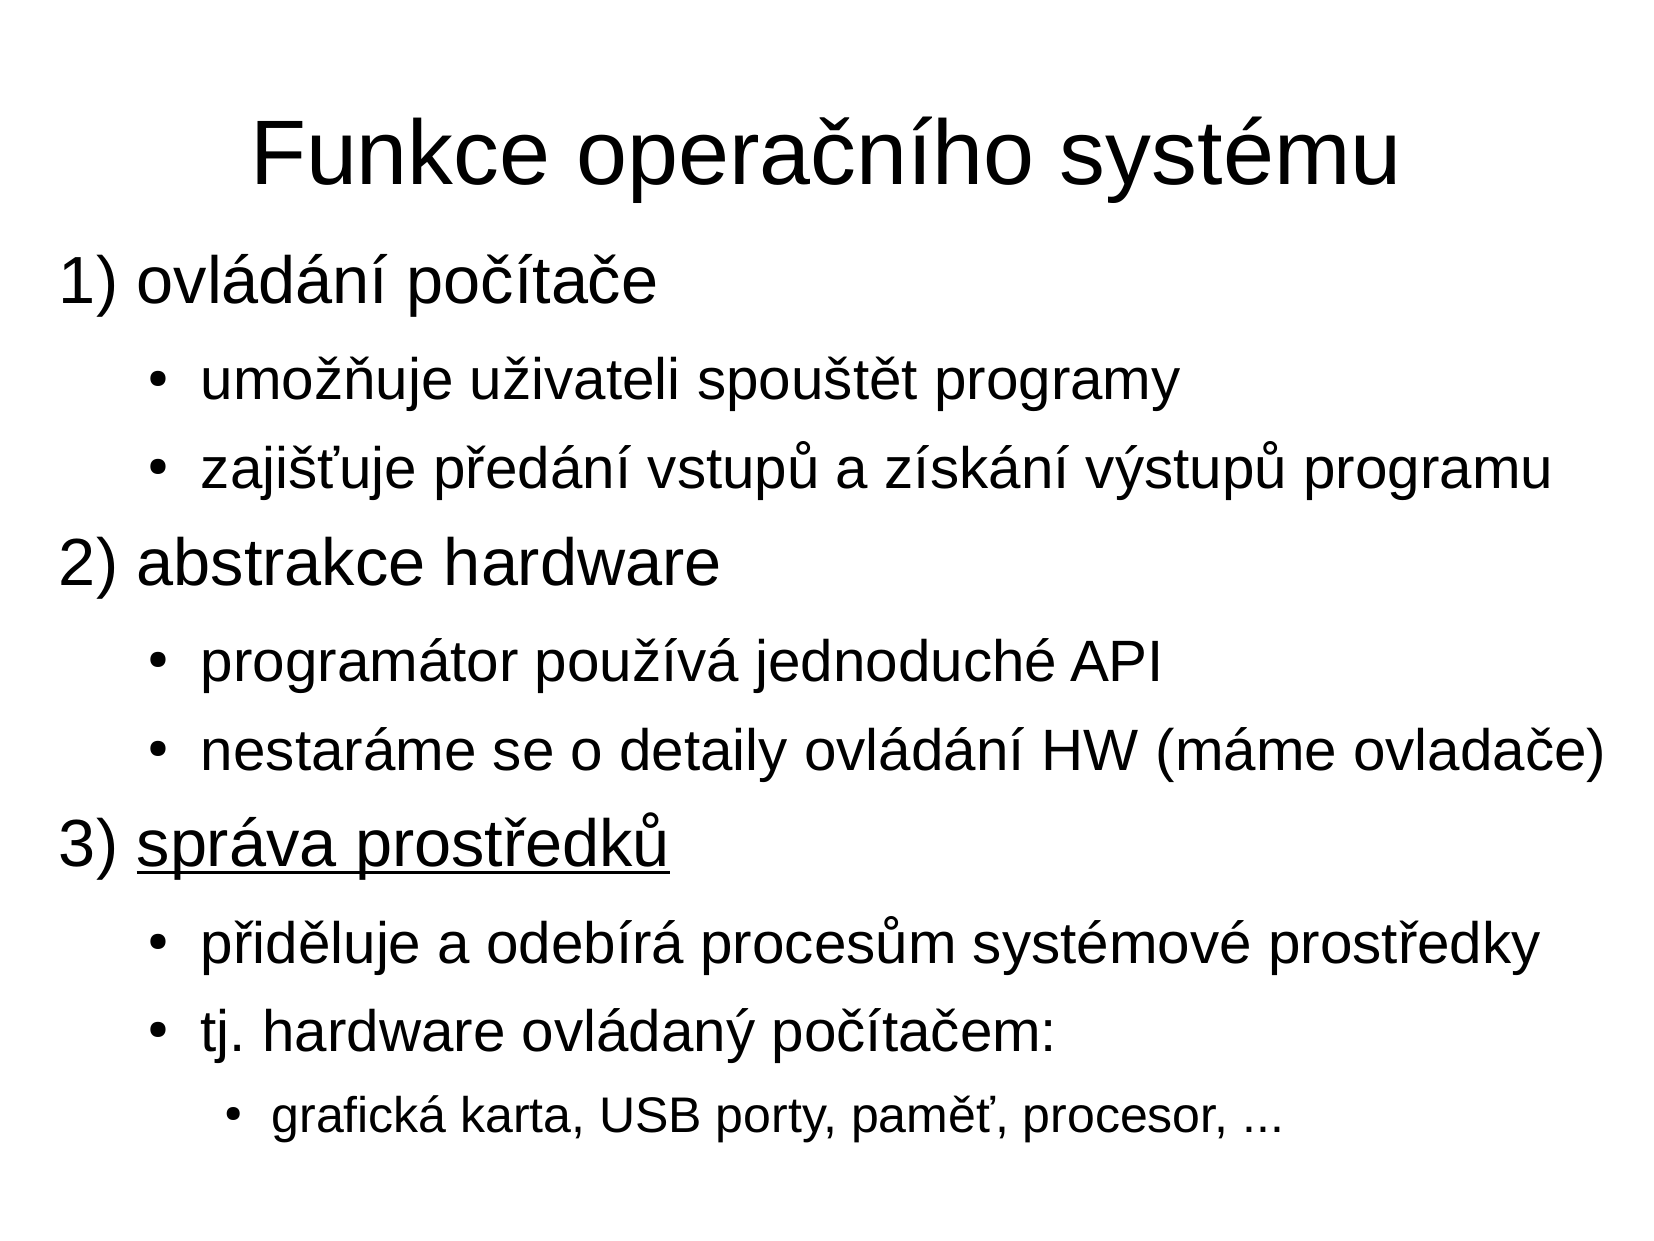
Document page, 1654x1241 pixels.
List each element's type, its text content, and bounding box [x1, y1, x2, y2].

title Funkce operačního systému [82, 56, 1571, 242]
list ovládání počítače umožňuje uživateli spouštět programy zajišťuje předání vstupů a získání výstupů programu abstrakce hardware programátor používá jednoduché API nestaráme se o detaily ovládání HW (máme ovladače) správa prostředků přiděluje a odebírá procesům systémové prostředky tj. hardware ovládaný počítačem: grafická karta, USB porty, paměť, procesor, ... [59, 242, 1625, 1144]
